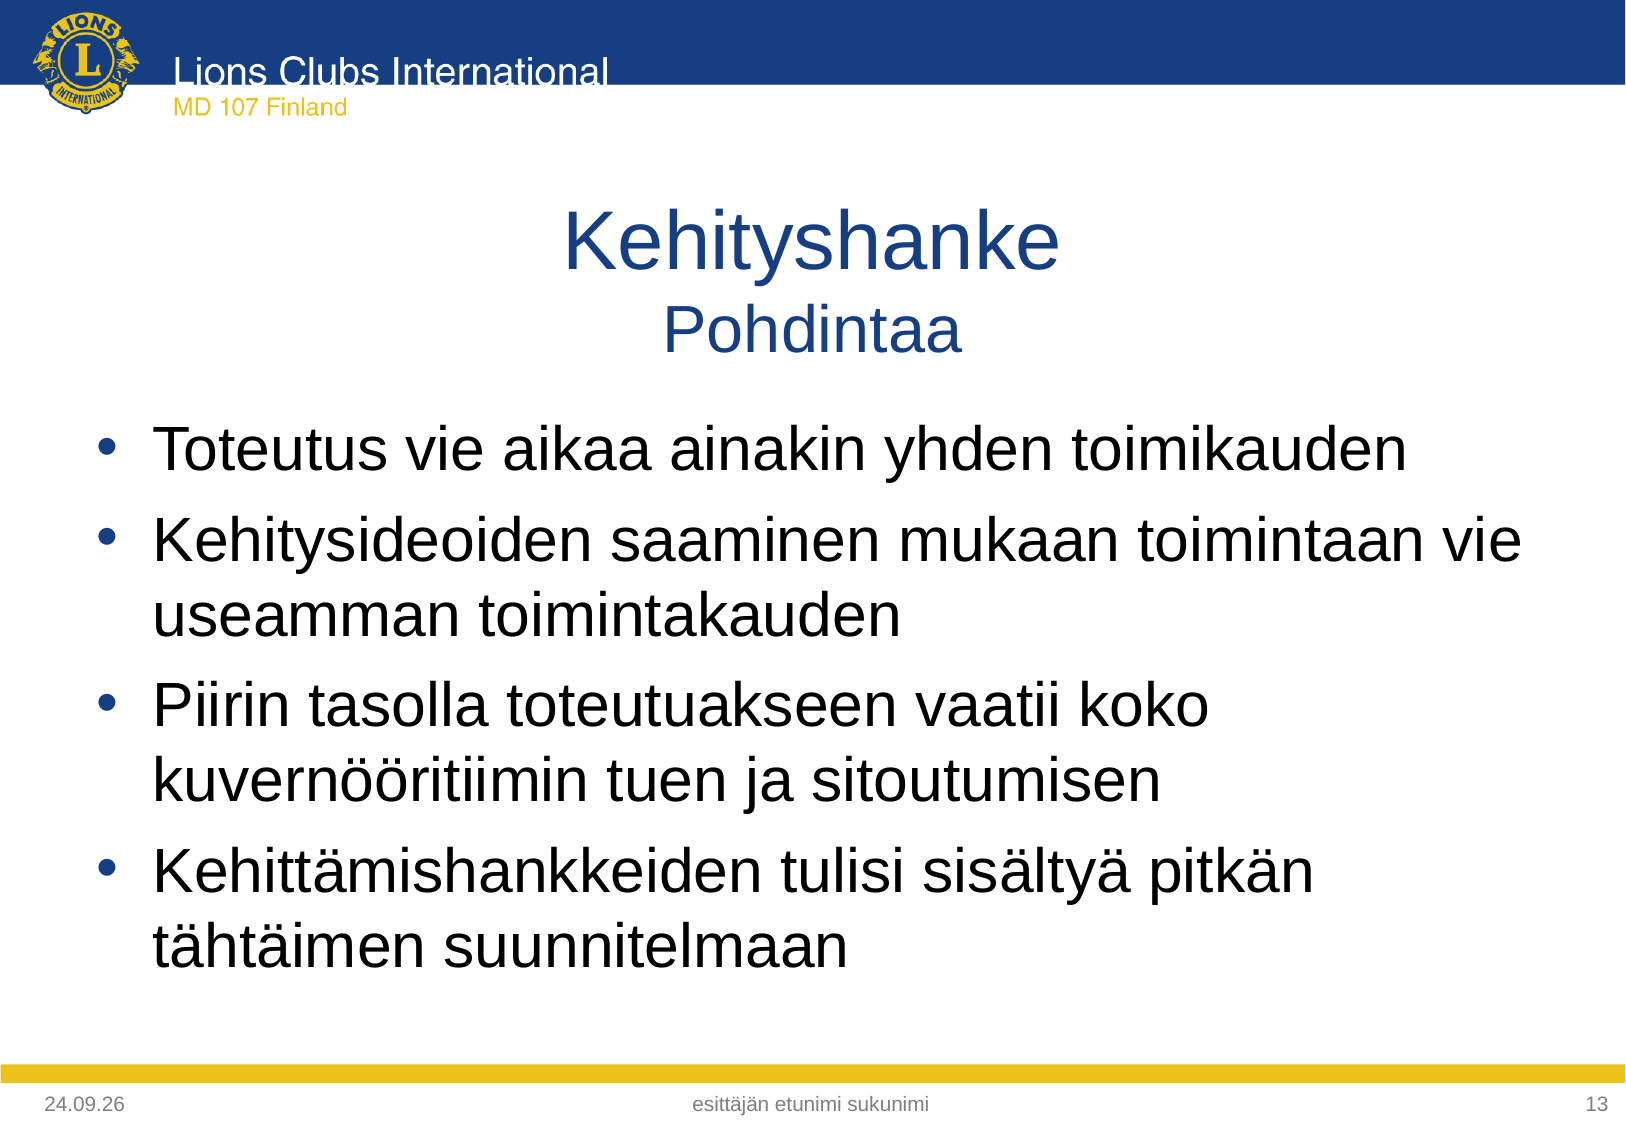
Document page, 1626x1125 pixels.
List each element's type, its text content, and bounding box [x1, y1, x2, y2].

text_box <numero> [1243, 1073, 1624, 1125]
list Toteutus vie aikaa ainakin yhden toimikauden Kehitysideoiden saaminen mukaan toimintaan vie useamman toimintakauden Piirin tasolla toteutuakseen vaatii koko kuvernööritiimin tuen ja sitoutumisen Kehittämishankkeiden tulisi sisältyä pitkän tähtäimen suunnitelmaan [81, 400, 1544, 1034]
text_box esittäjän etunimi sukunimi [409, 1073, 1212, 1125]
text_box 25.03.19 [29, 1072, 268, 1125]
picture [0, 0, 1626, 122]
title Kehityshanke Pohdintaa [81, 151, 1544, 400]
